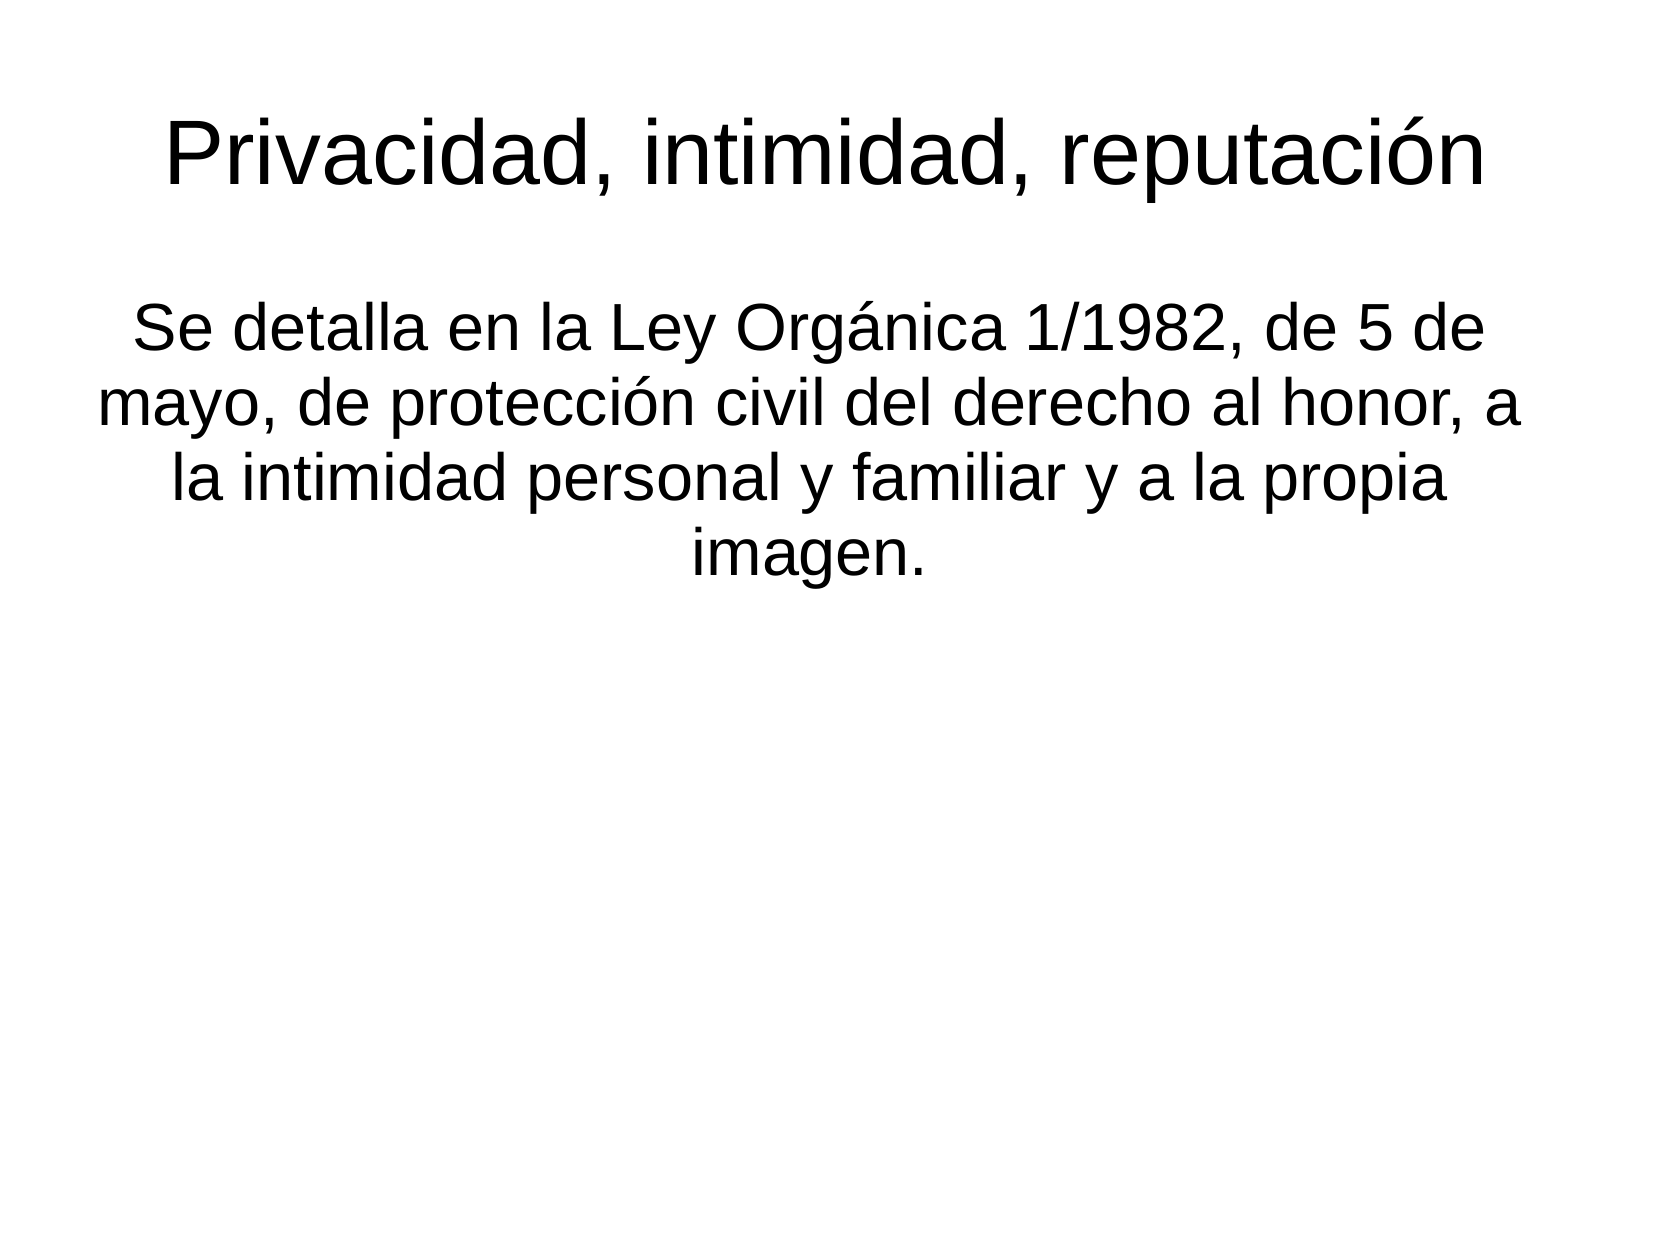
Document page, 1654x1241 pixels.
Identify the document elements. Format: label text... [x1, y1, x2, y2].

title Privacidad, intimidad, reputación [82, 49, 1571, 257]
list Se detalla en la Ley Orgánica 1/1982, de 5 de mayo, de protección civil del derecho al honor, a la intimidad personal y familiar y a la propia imagen. [82, 290, 1538, 1010]
